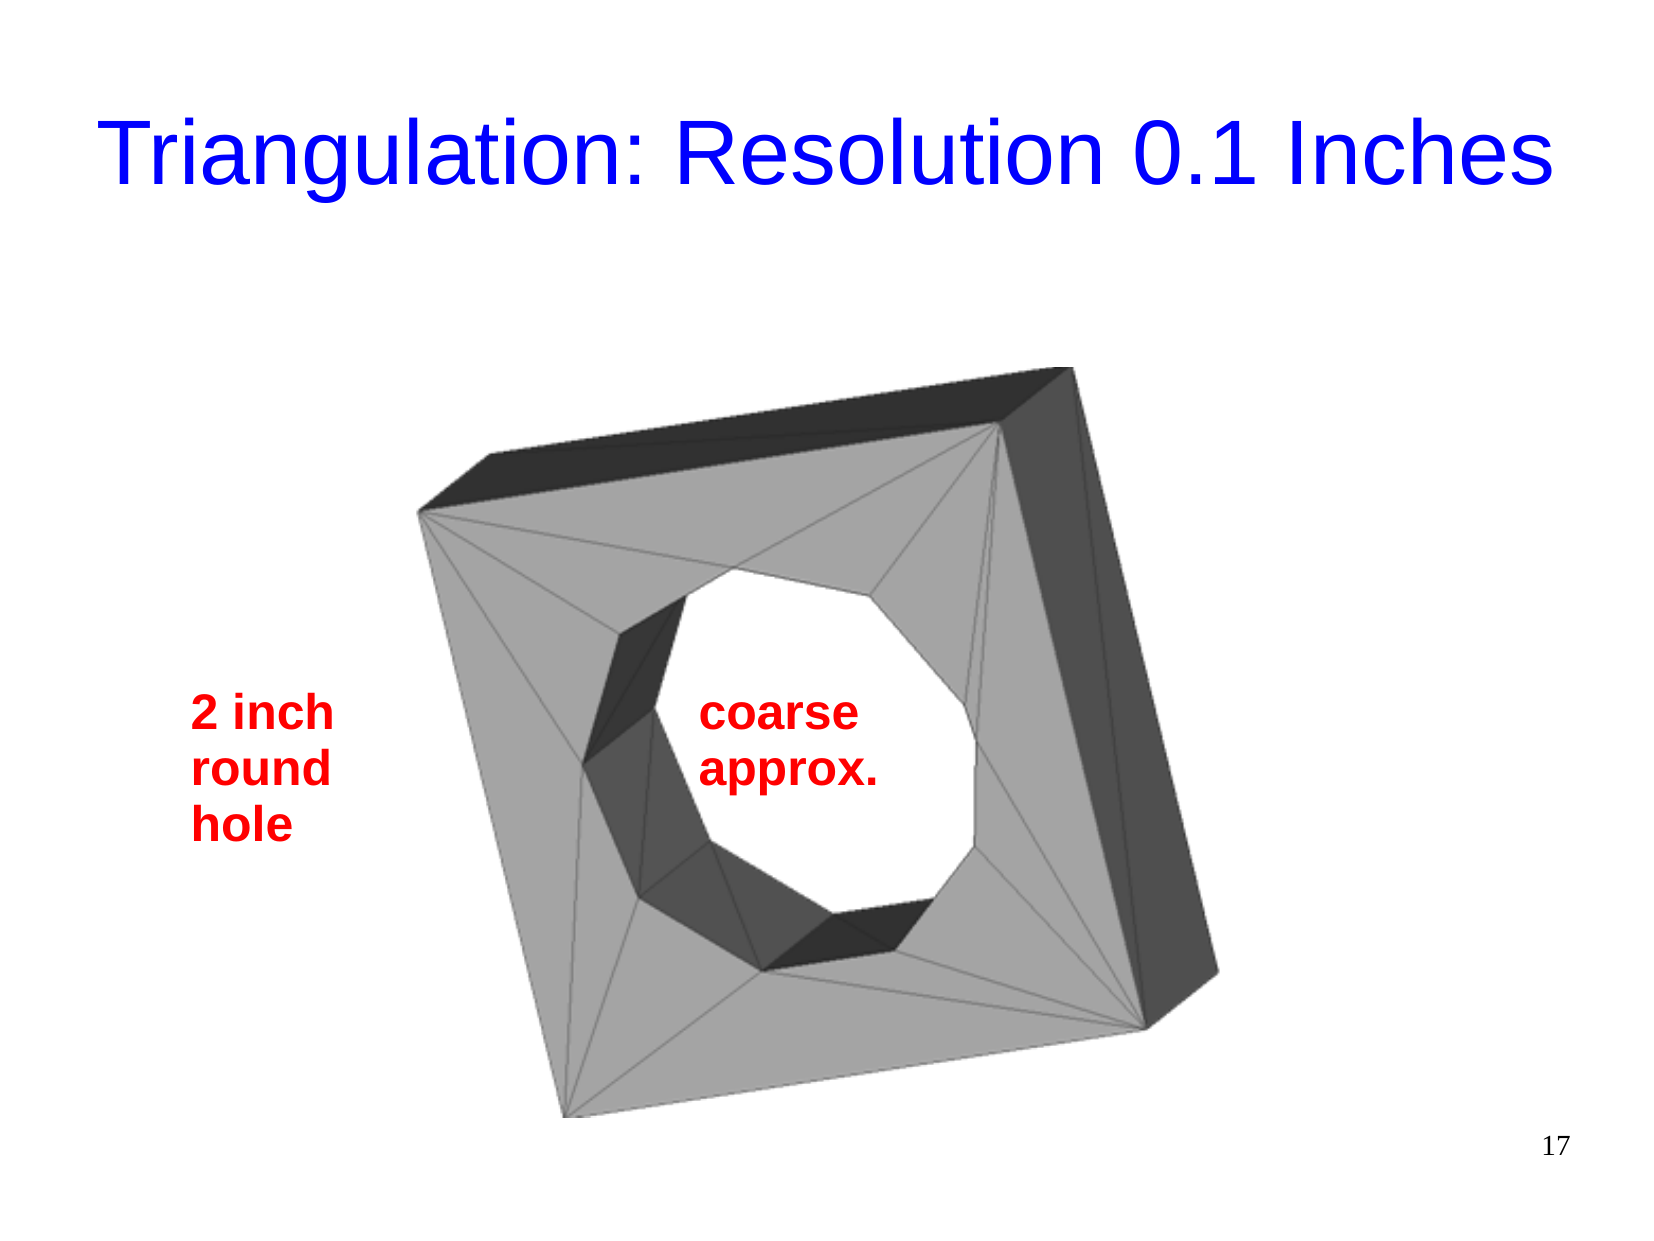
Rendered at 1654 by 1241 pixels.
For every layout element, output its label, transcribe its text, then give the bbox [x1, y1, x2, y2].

text_box coarse approx. [683, 677, 947, 804]
picture [288, 367, 1347, 1118]
title Triangulation: Resolution 0.1 Inches [82, 49, 1571, 257]
text_box 2 inch round hole [175, 677, 439, 860]
